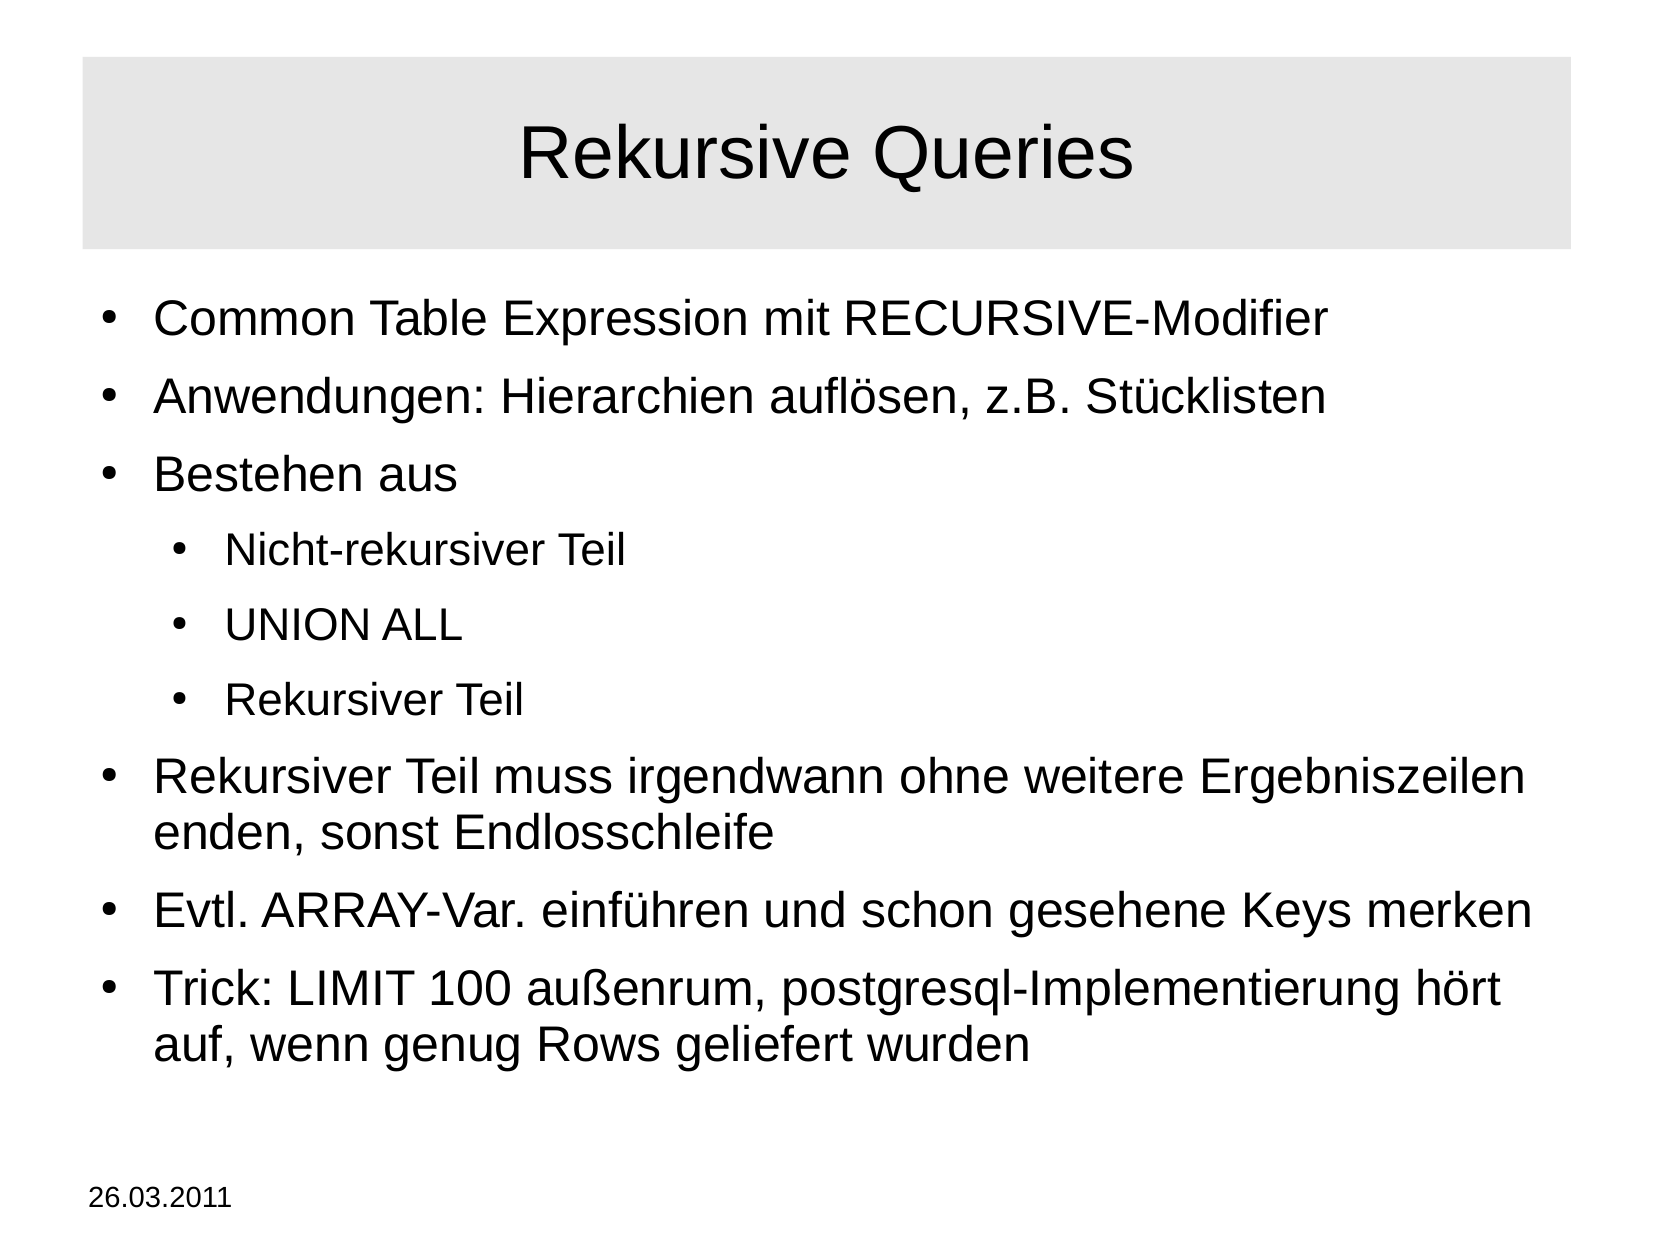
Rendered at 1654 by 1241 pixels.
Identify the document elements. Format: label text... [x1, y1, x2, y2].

title Rekursive Queries [82, 56, 1571, 250]
list Common Table Expression mit RECURSIVE-Modifier Anwendungen: Hierarchien auflösen, z.B. Stücklisten Bestehen aus Nicht-rekursiver Teil UNION ALL Rekursiver Teil Rekursiver Teil muss irgendwann ohne weitere Ergebniszeilen enden, sonst Endlosschleife Evtl. ARRAY-Var. einführen und schon gesehene Keys merken Trick: LIMIT 100 außenrum, postgresql-Implementierung hört auf, wenn genug Rows geliefert wurden [82, 290, 1571, 1094]
